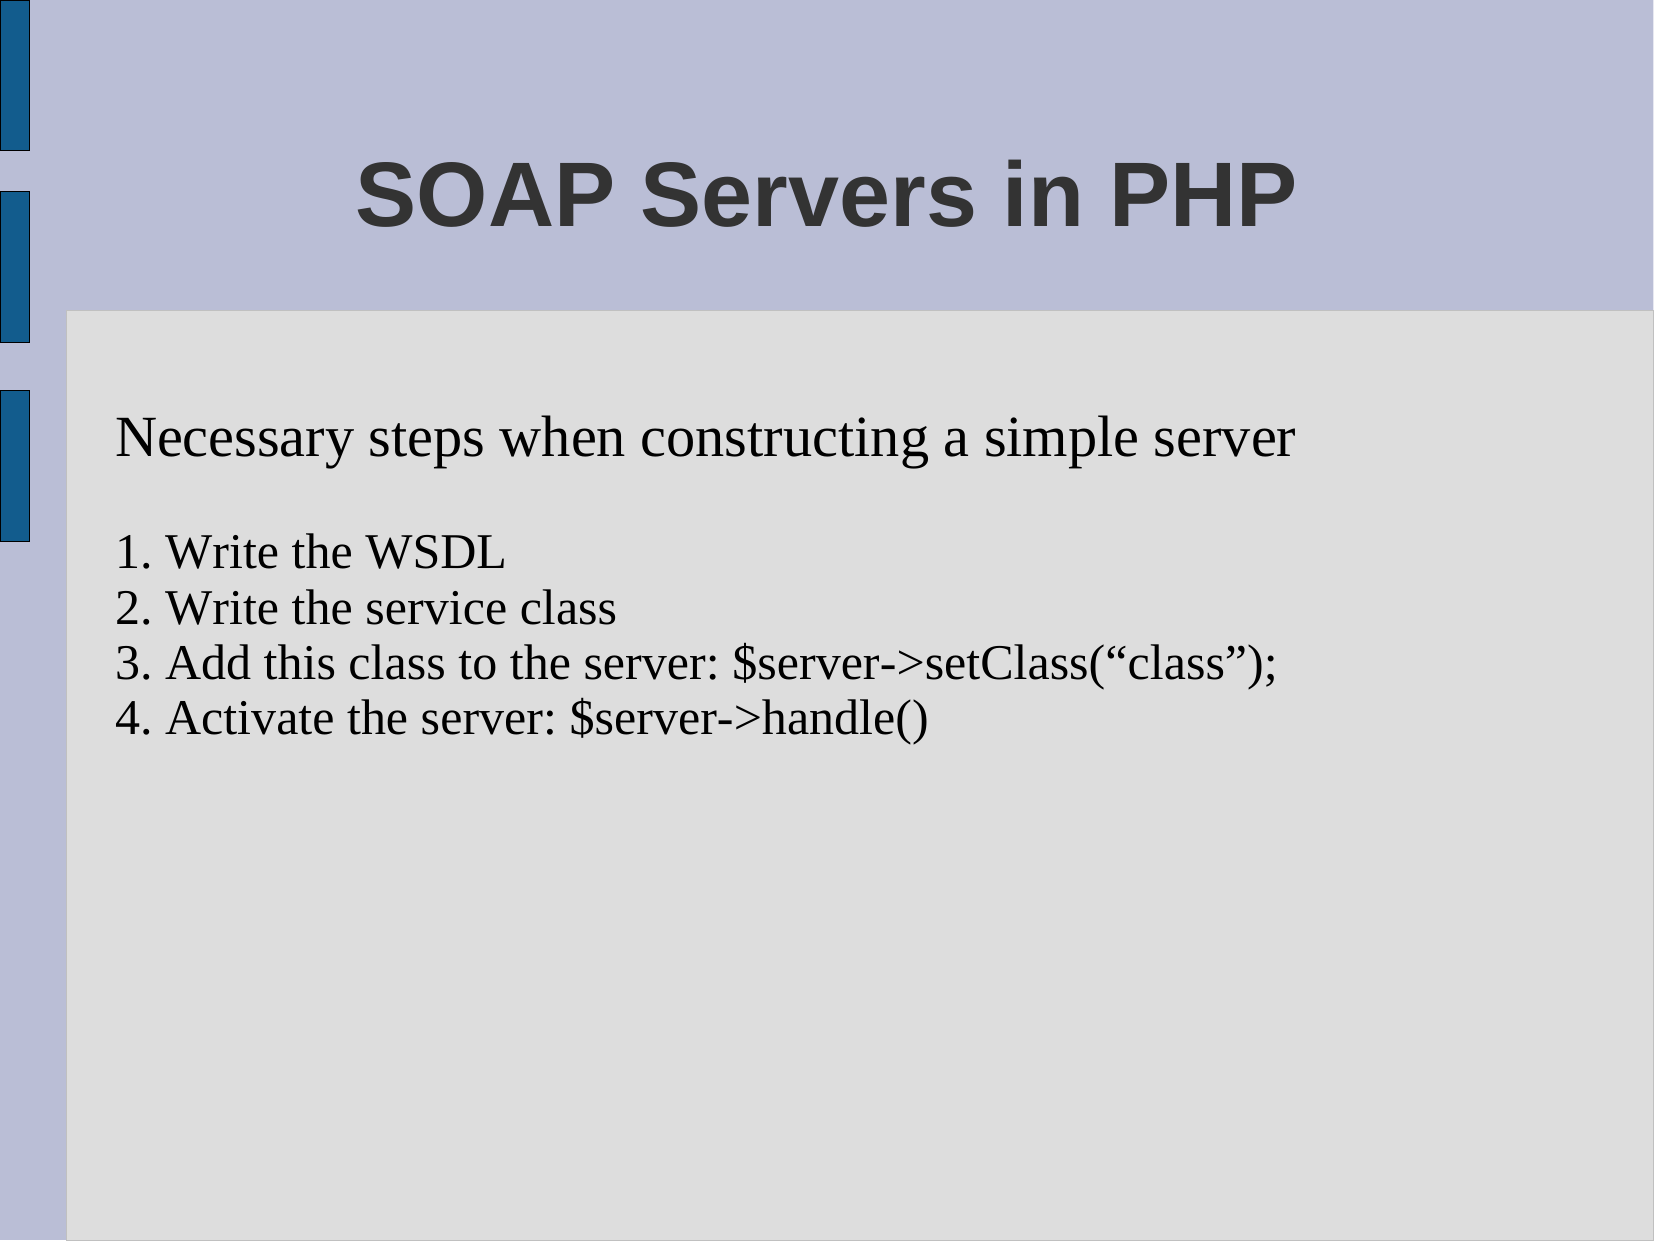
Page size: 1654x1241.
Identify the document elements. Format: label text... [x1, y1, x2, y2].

text_box Necessary steps when constructing a simple server 1. Write the WSDL 2. Write the service class 3. Add this class to the server: $server->setClass(“class”); 4. Activate the server: $server->handle() [115, 372, 1584, 1008]
title SOAP Servers in PHP [121, 91, 1534, 299]
